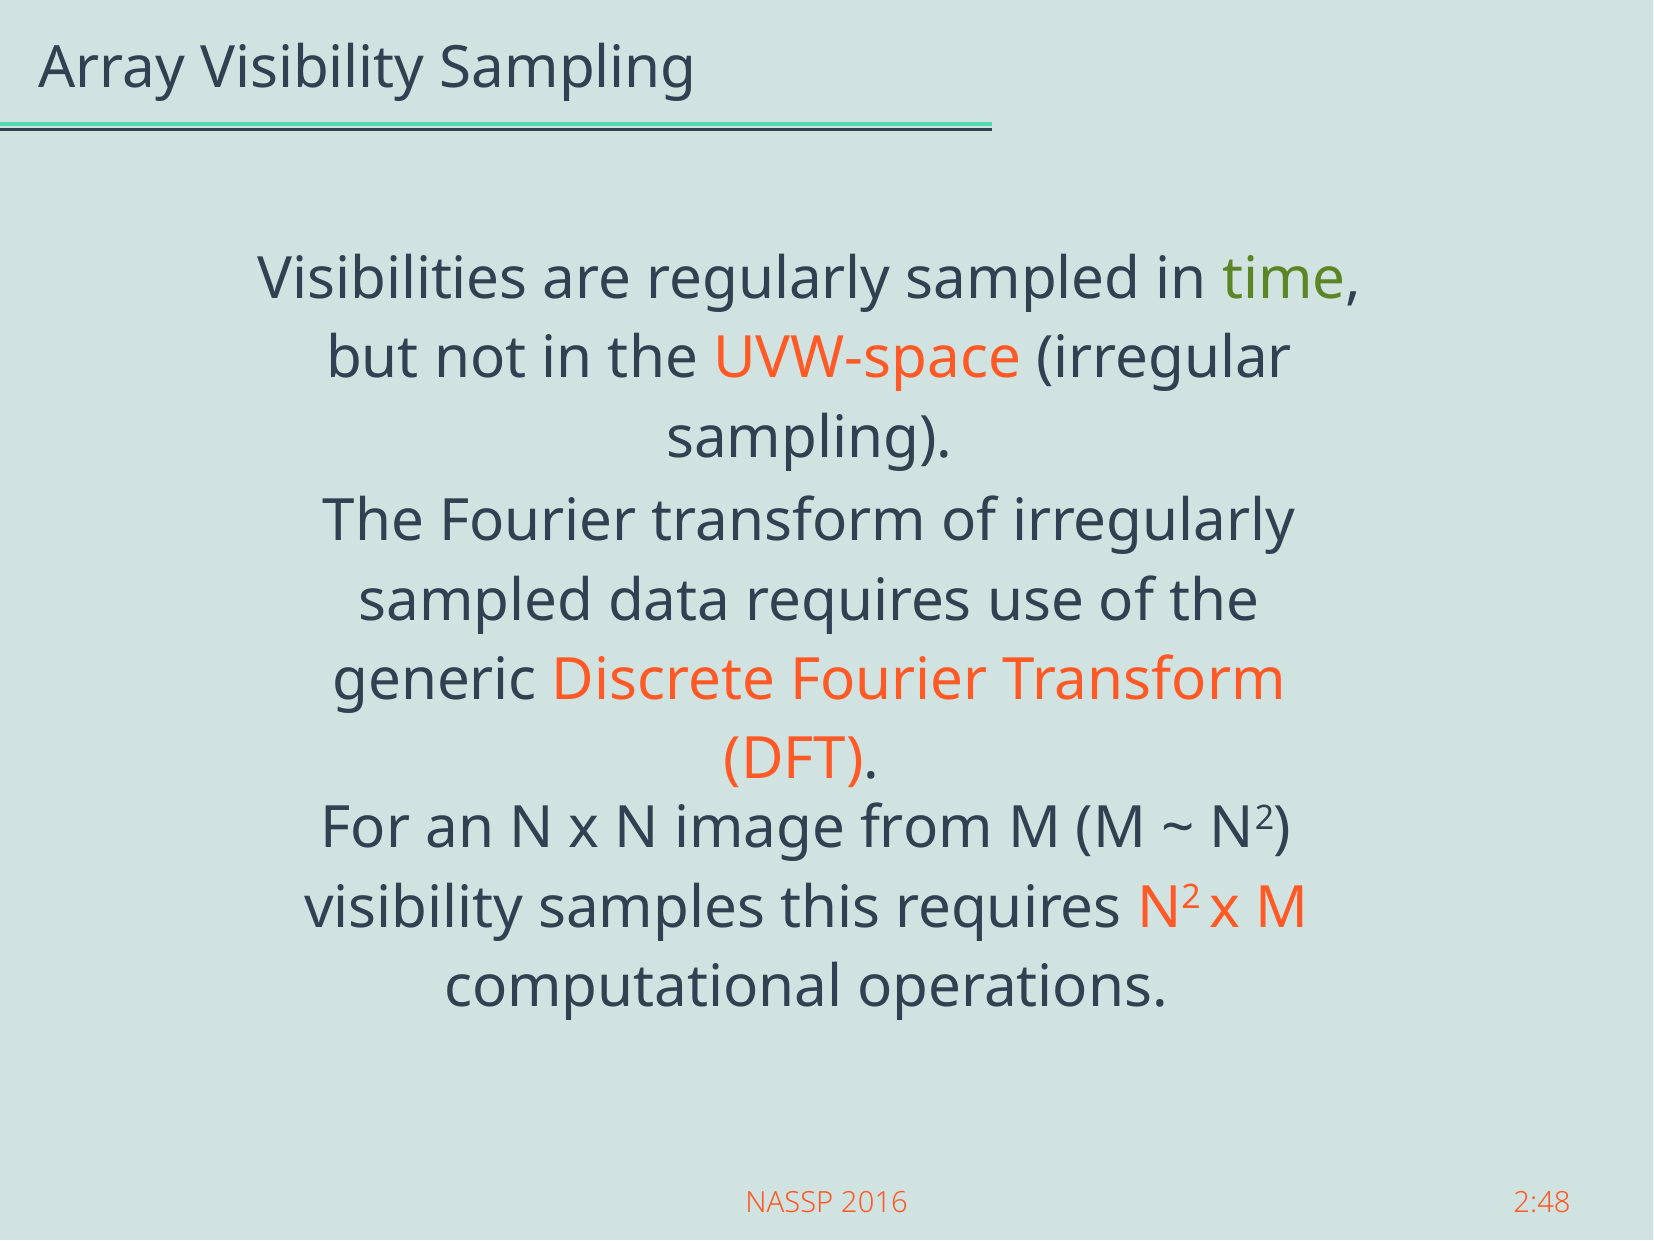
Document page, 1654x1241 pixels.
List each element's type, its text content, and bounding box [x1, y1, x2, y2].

text_box For an N x N image from M (M ~ N2) visibility samples this requires N2 x M computational operations. [224, 778, 1388, 1004]
text_box Array Visibility Sampling [23, 17, 1063, 103]
text_box The Fourier transform of irregularly sampled data requires use of the generic Discrete Fourier Transform (DFT). [242, 471, 1376, 697]
text_box Visibilities are regularly sampled in time, but not in the UVW-space (irregular sampling). [242, 228, 1376, 384]
